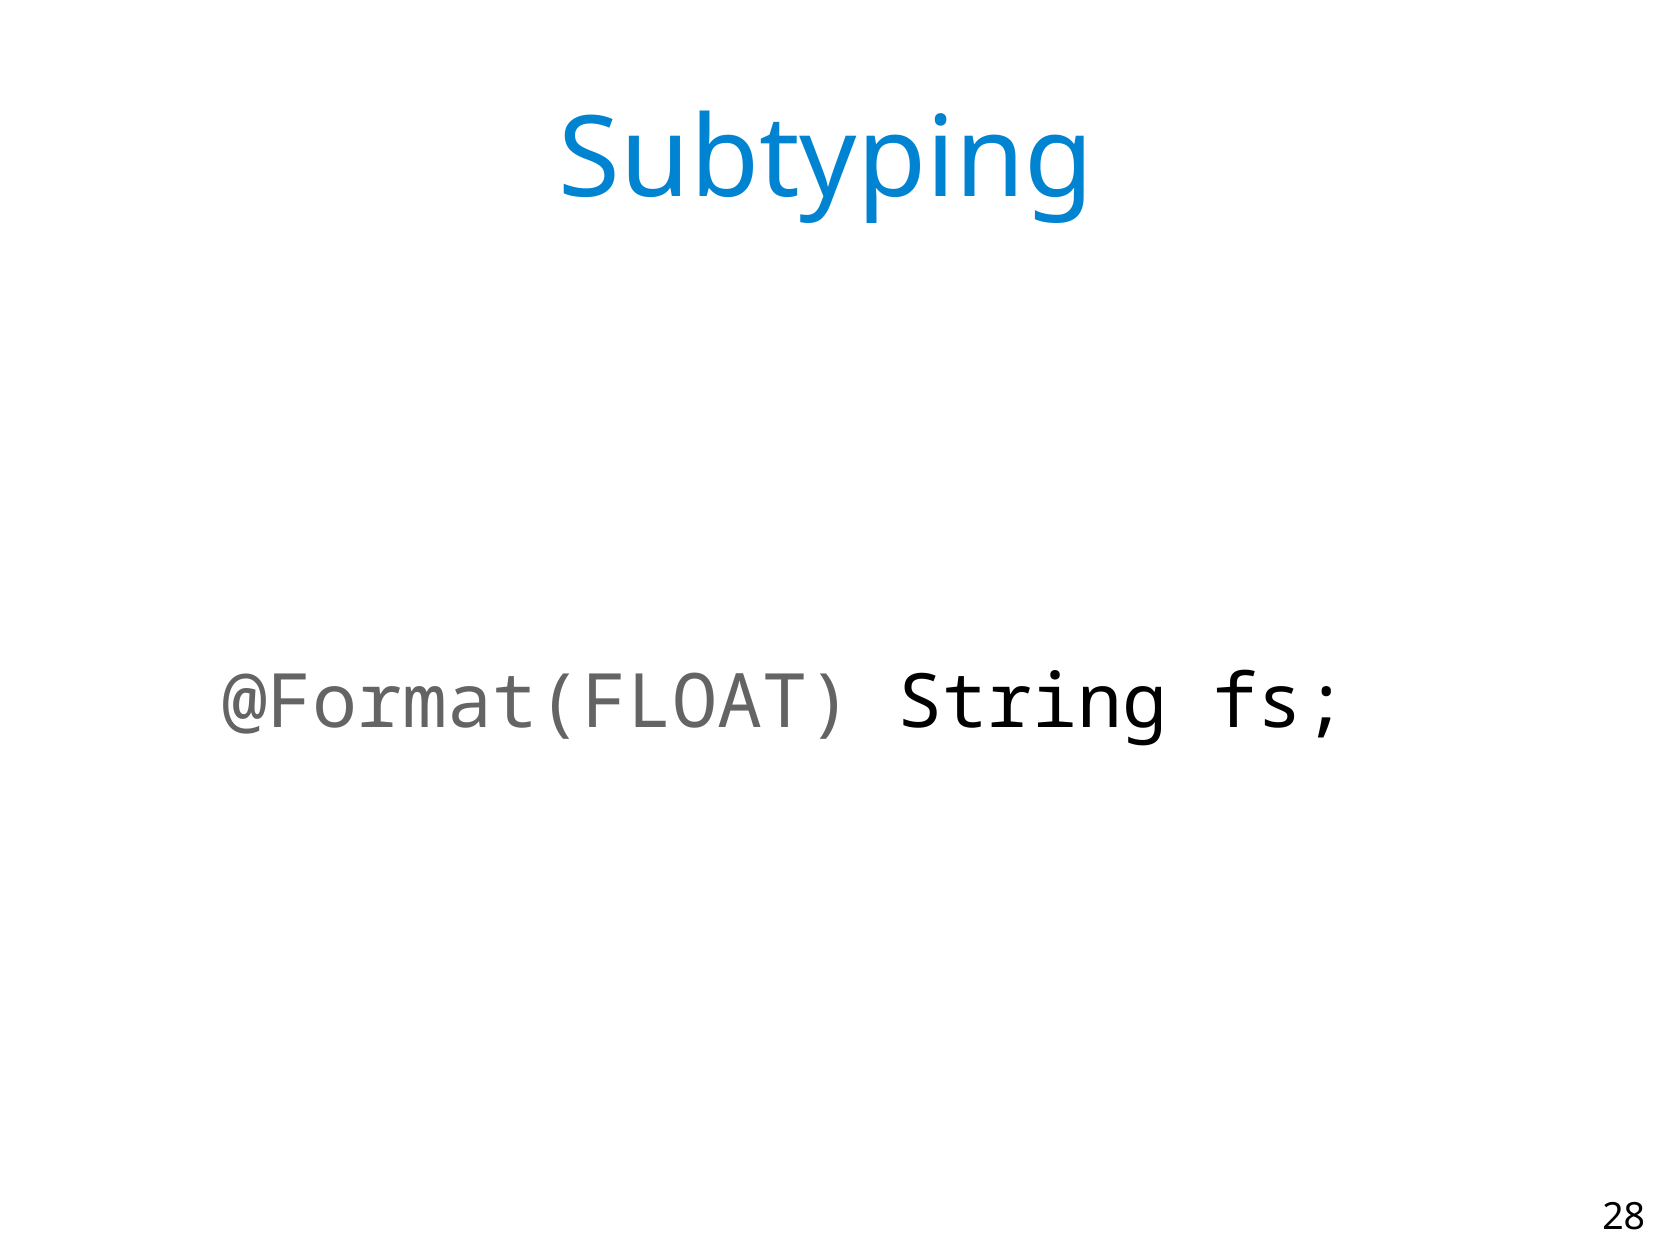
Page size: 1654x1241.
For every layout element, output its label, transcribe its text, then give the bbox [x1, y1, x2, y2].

text_box @Format(FLOAT) String fs; printf(fs, 3.14); [180, 639, 1546, 1188]
title Subtyping [82, 49, 1571, 257]
